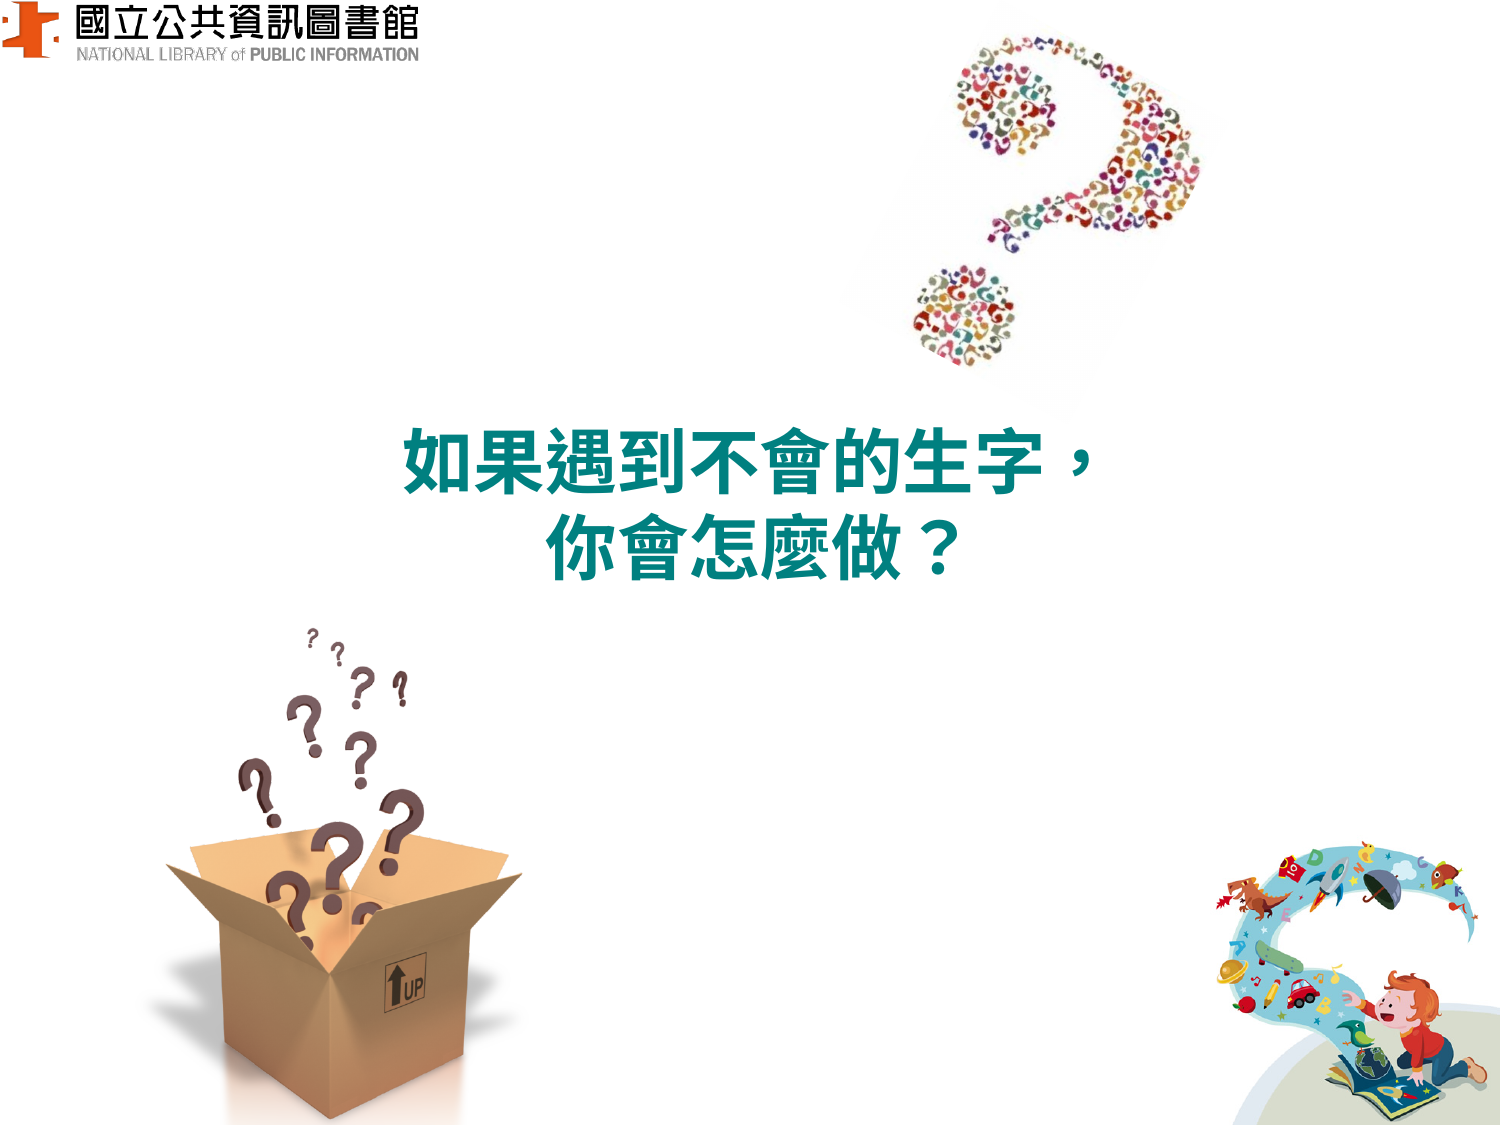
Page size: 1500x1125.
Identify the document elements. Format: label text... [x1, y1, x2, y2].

picture [0, 0, 420, 62]
title 如果遇到不會的生字， 你會怎麼做？ [85, 408, 1436, 597]
picture [112, 621, 550, 1125]
picture [1210, 835, 1500, 1125]
picture [838, 0, 1229, 424]
